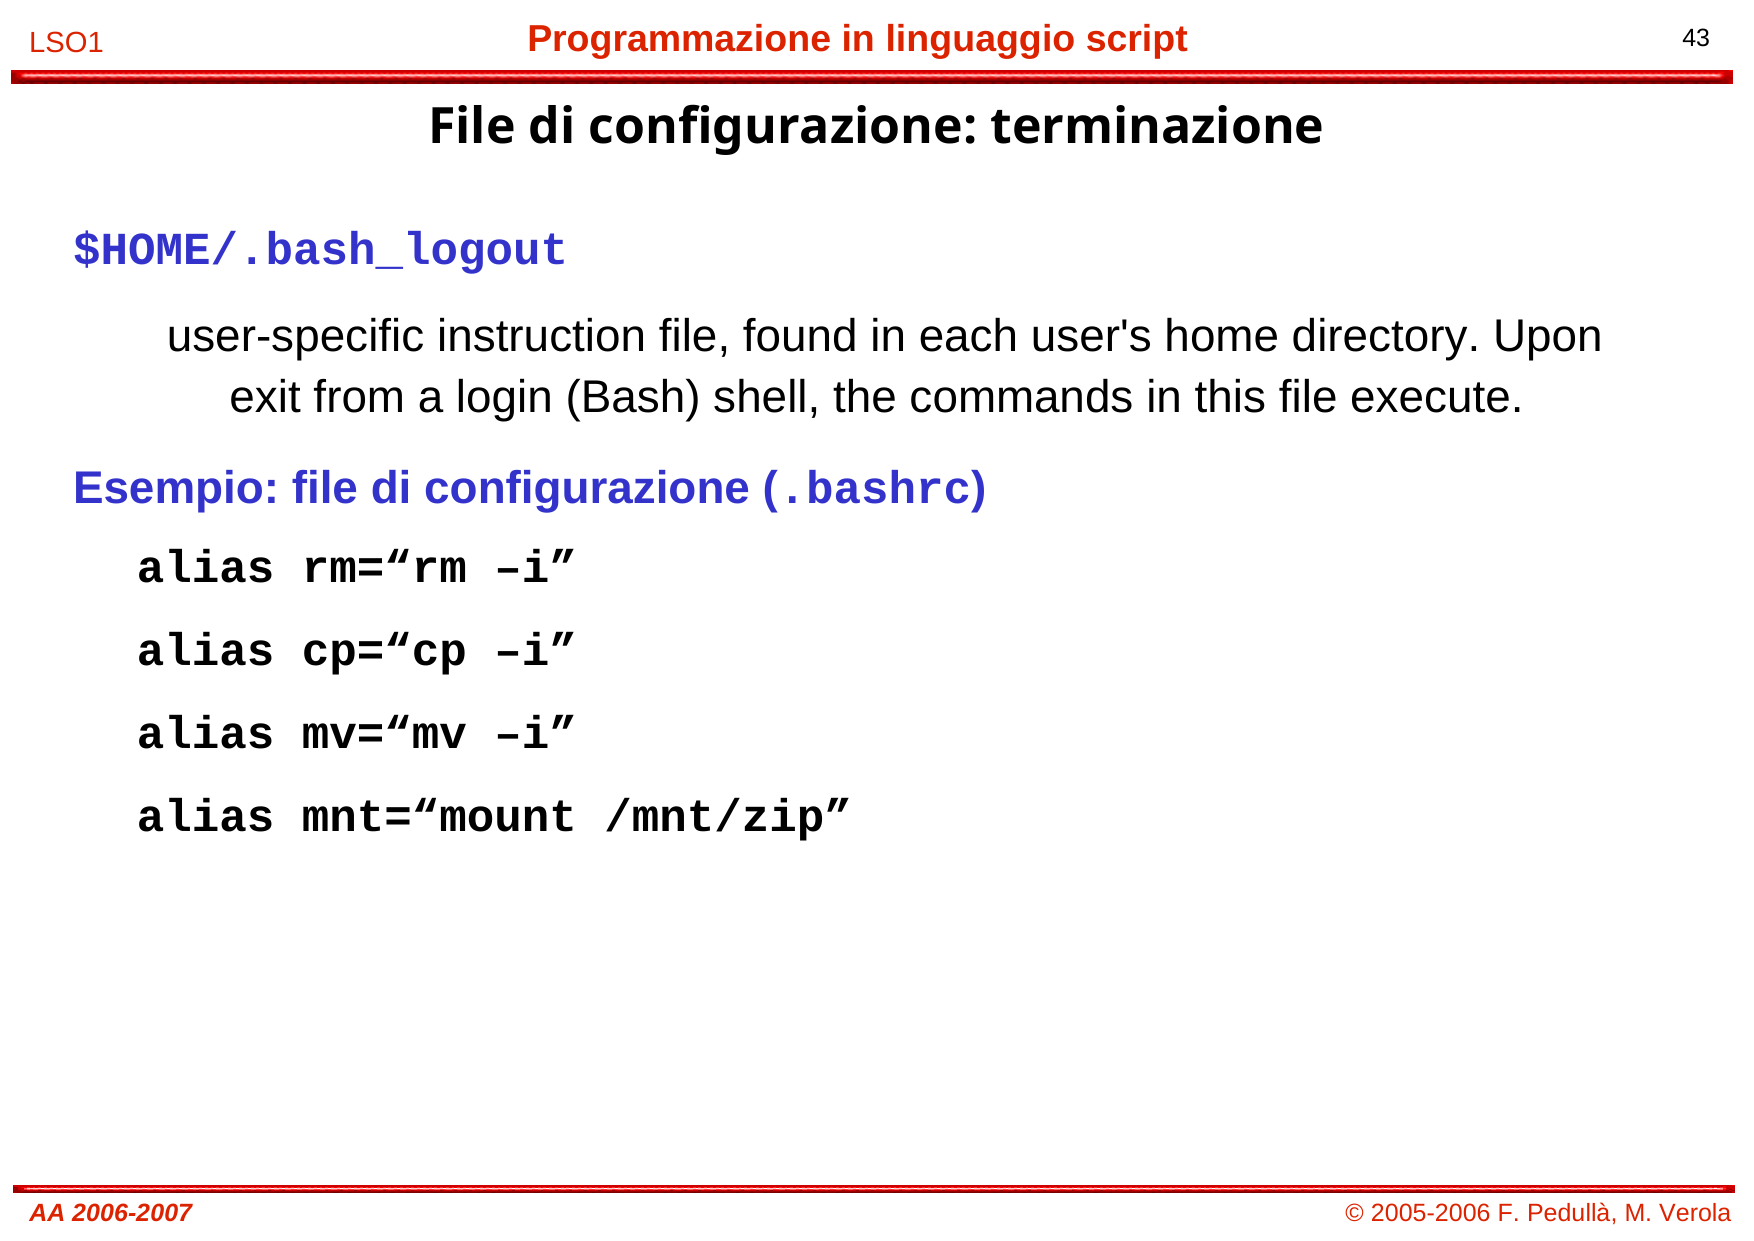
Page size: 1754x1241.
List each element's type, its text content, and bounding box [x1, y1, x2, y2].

title File di configurazione: terminazione [353, 78, 1400, 174]
text_box alias rm=“rm –i” alias cp=“cp –i” alias mv=“mv –i” alias mnt=“mount /mnt/zip” [43, 544, 972, 856]
list $HOME/.bash_logout user-specific instruction file, found in each user's home directory. Upon exit from a login (Bash) shell, the commands in this file execute. Esempio: file di configurazione (.bashrc) [58, 206, 1696, 962]
picture [13, 1185, 1735, 1193]
picture [11, 70, 1733, 84]
